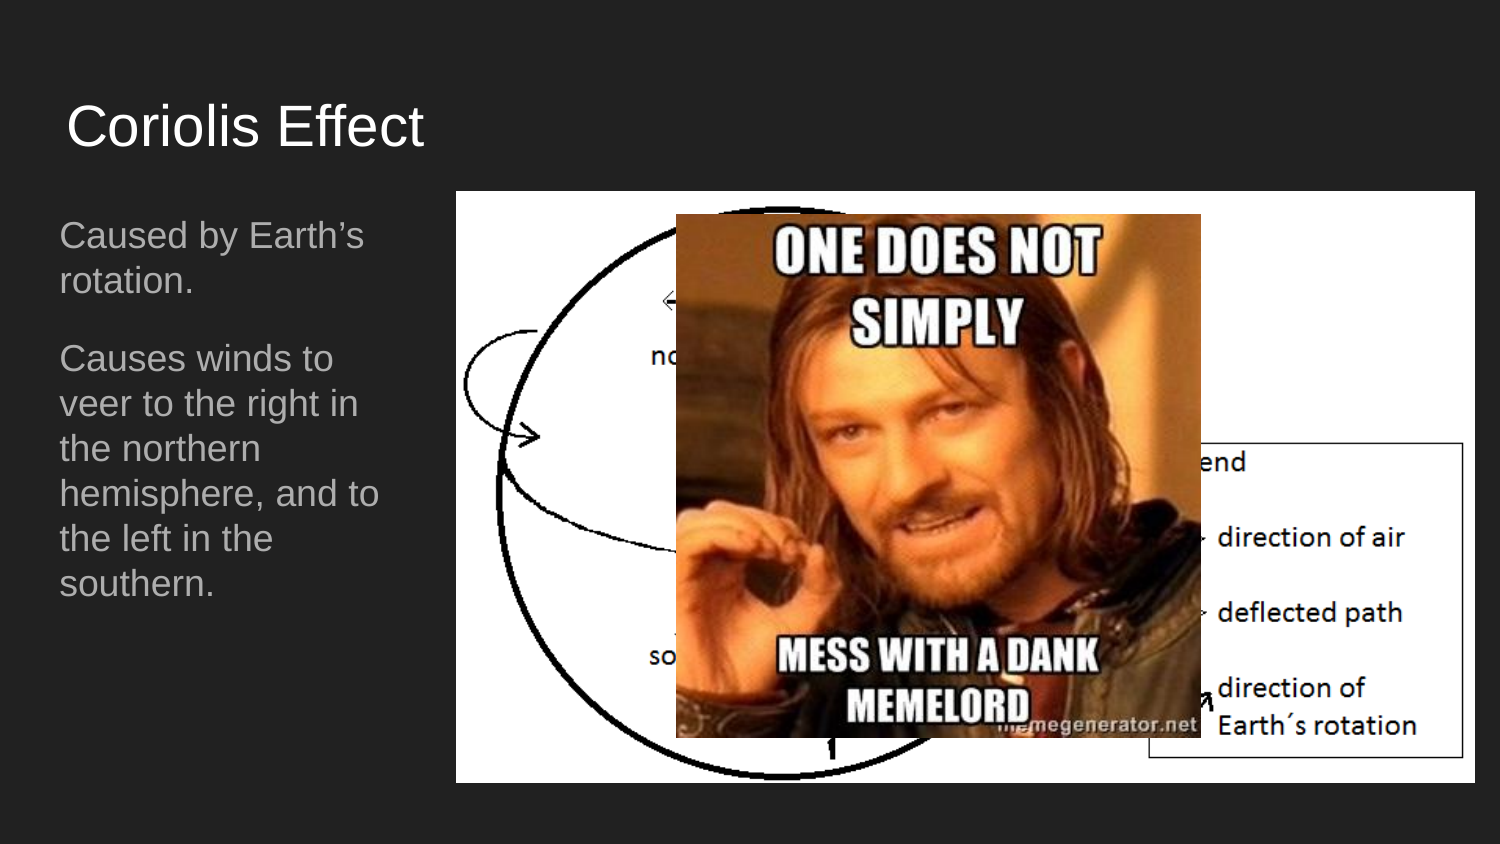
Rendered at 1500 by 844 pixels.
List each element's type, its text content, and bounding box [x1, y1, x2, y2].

picture [456, 191, 1475, 783]
title Coriolis Effect [51, 72, 1449, 167]
list Caused by Earth’s rotation. Causes winds to veer to the right in the northern hemisphere, and to the left in the southern. [44, 195, 432, 757]
